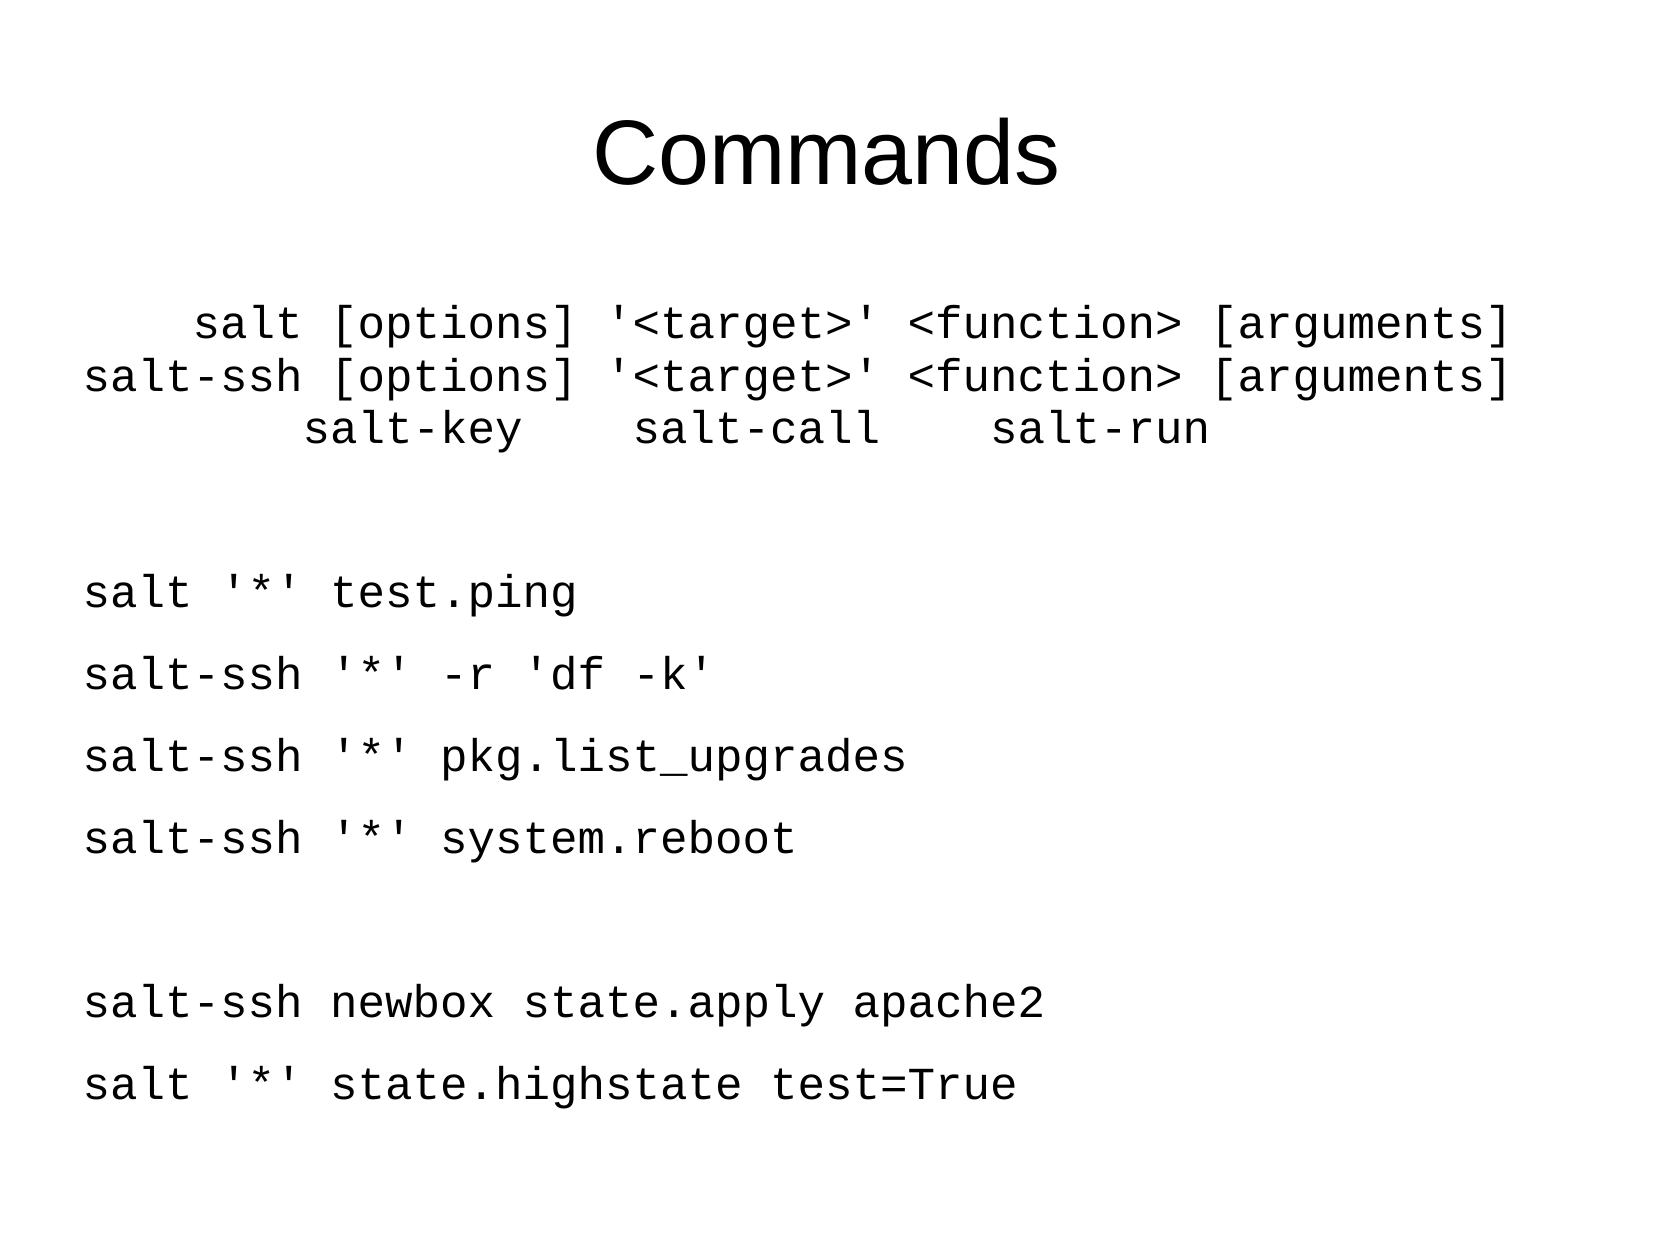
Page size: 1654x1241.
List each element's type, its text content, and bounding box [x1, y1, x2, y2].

title Commands [82, 49, 1571, 256]
text_box [82, 256, 1571, 1186]
